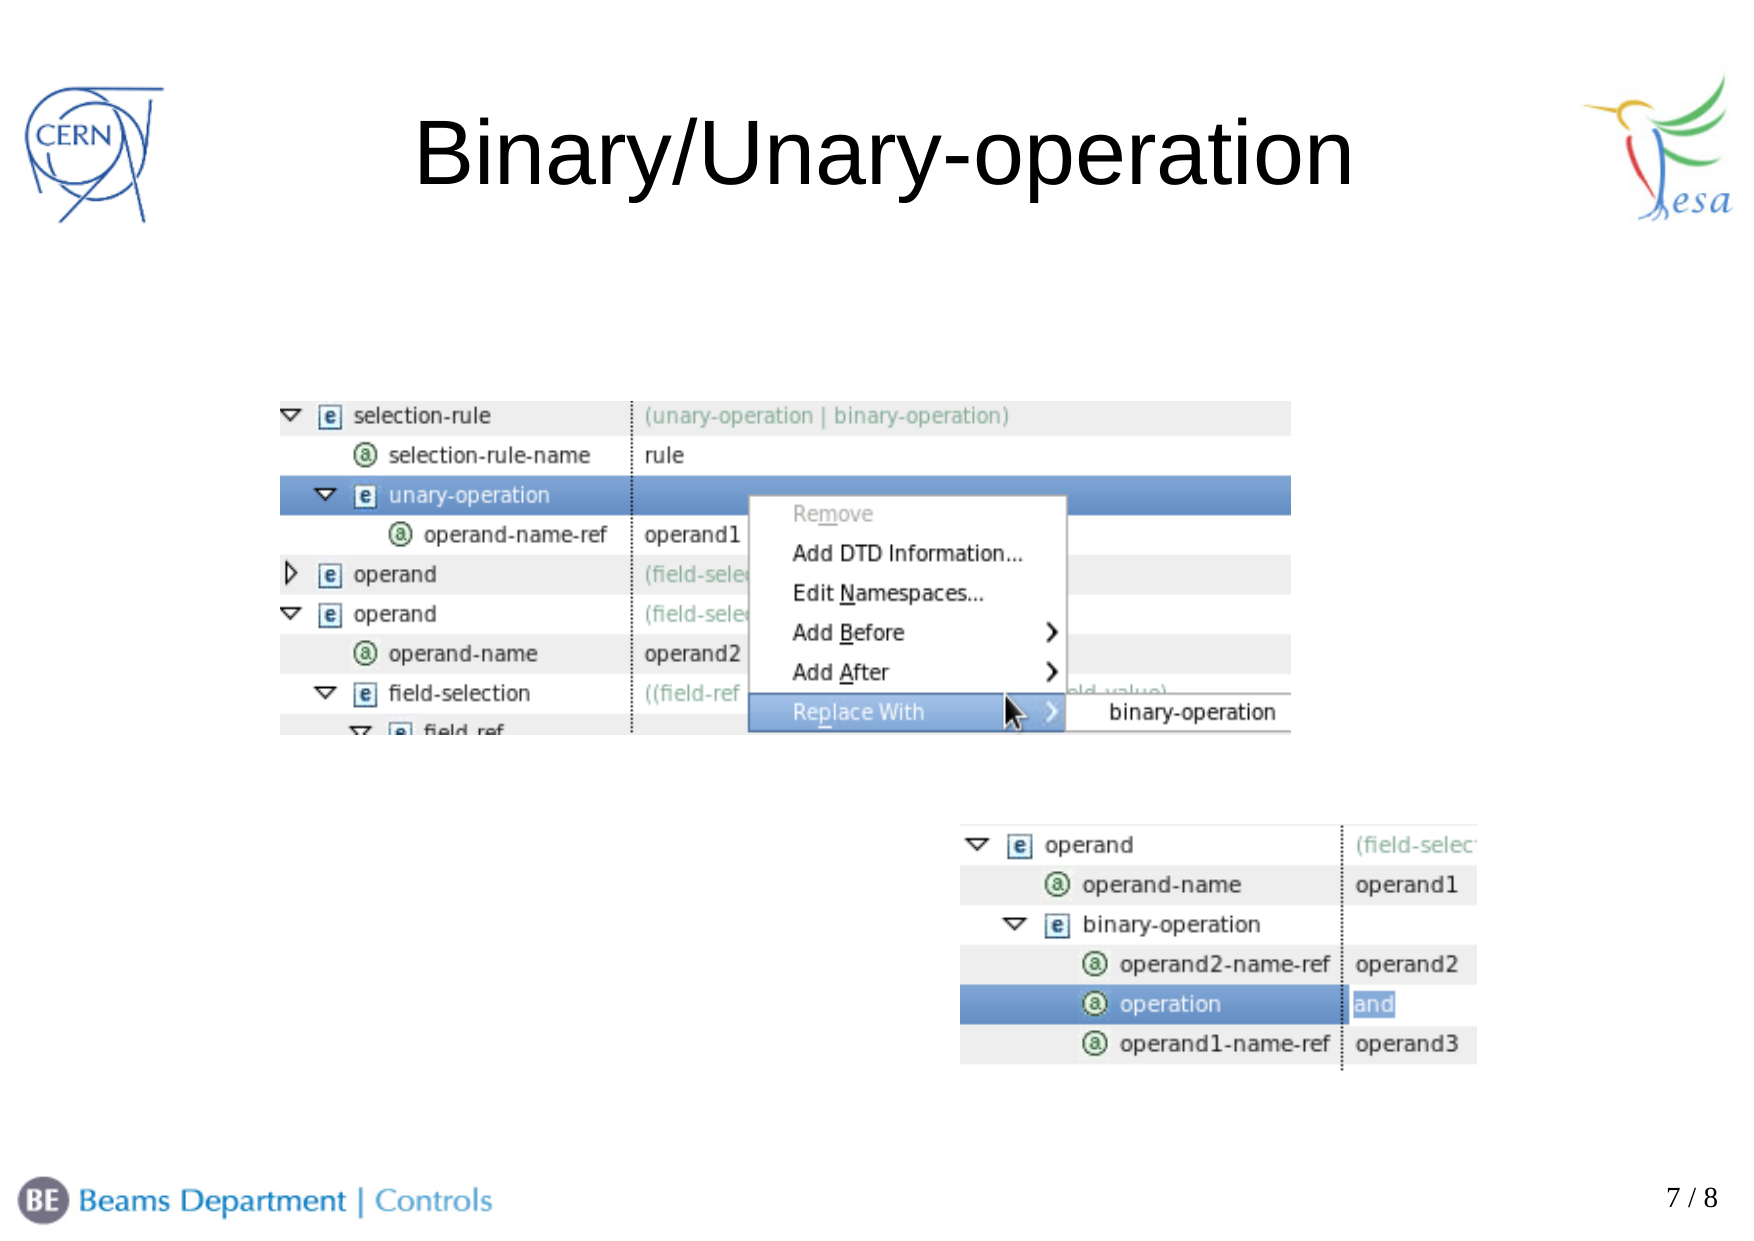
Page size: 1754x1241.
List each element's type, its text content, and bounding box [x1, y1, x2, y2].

title Binary/Unary-operation [180, 49, 1590, 257]
picture [280, 401, 1291, 736]
picture [22, 85, 166, 225]
picture [1590, 64, 1736, 222]
picture [960, 824, 1477, 1073]
picture [0, 1160, 522, 1241]
